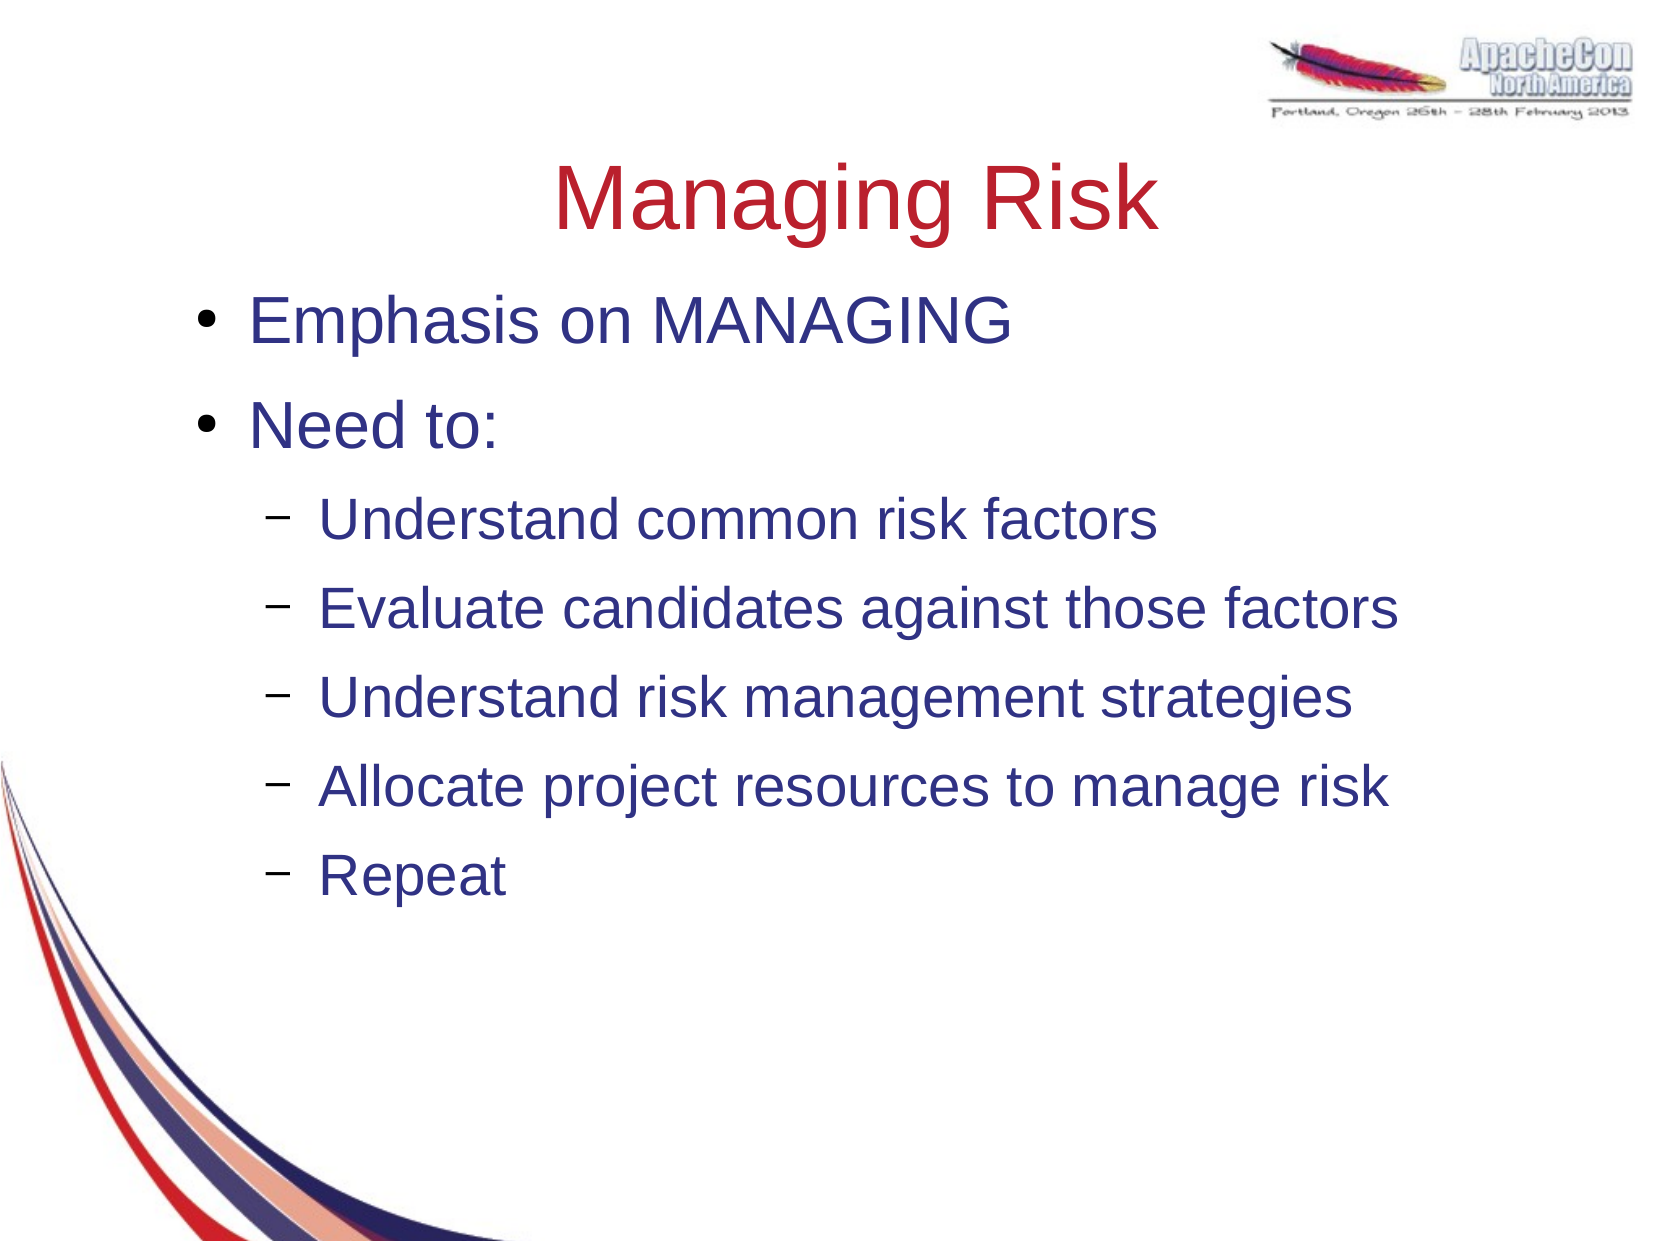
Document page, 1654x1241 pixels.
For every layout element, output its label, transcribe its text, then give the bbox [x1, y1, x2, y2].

title Managing Risk [177, 141, 1536, 254]
list Emphasis on MANAGING Need to: Understand common risk factors Evaluate candidates against those factors Understand risk management strategies Allocate project resources to manage risk Repeat [177, 283, 1536, 1003]
picture [0, 0, 1654, 1241]
